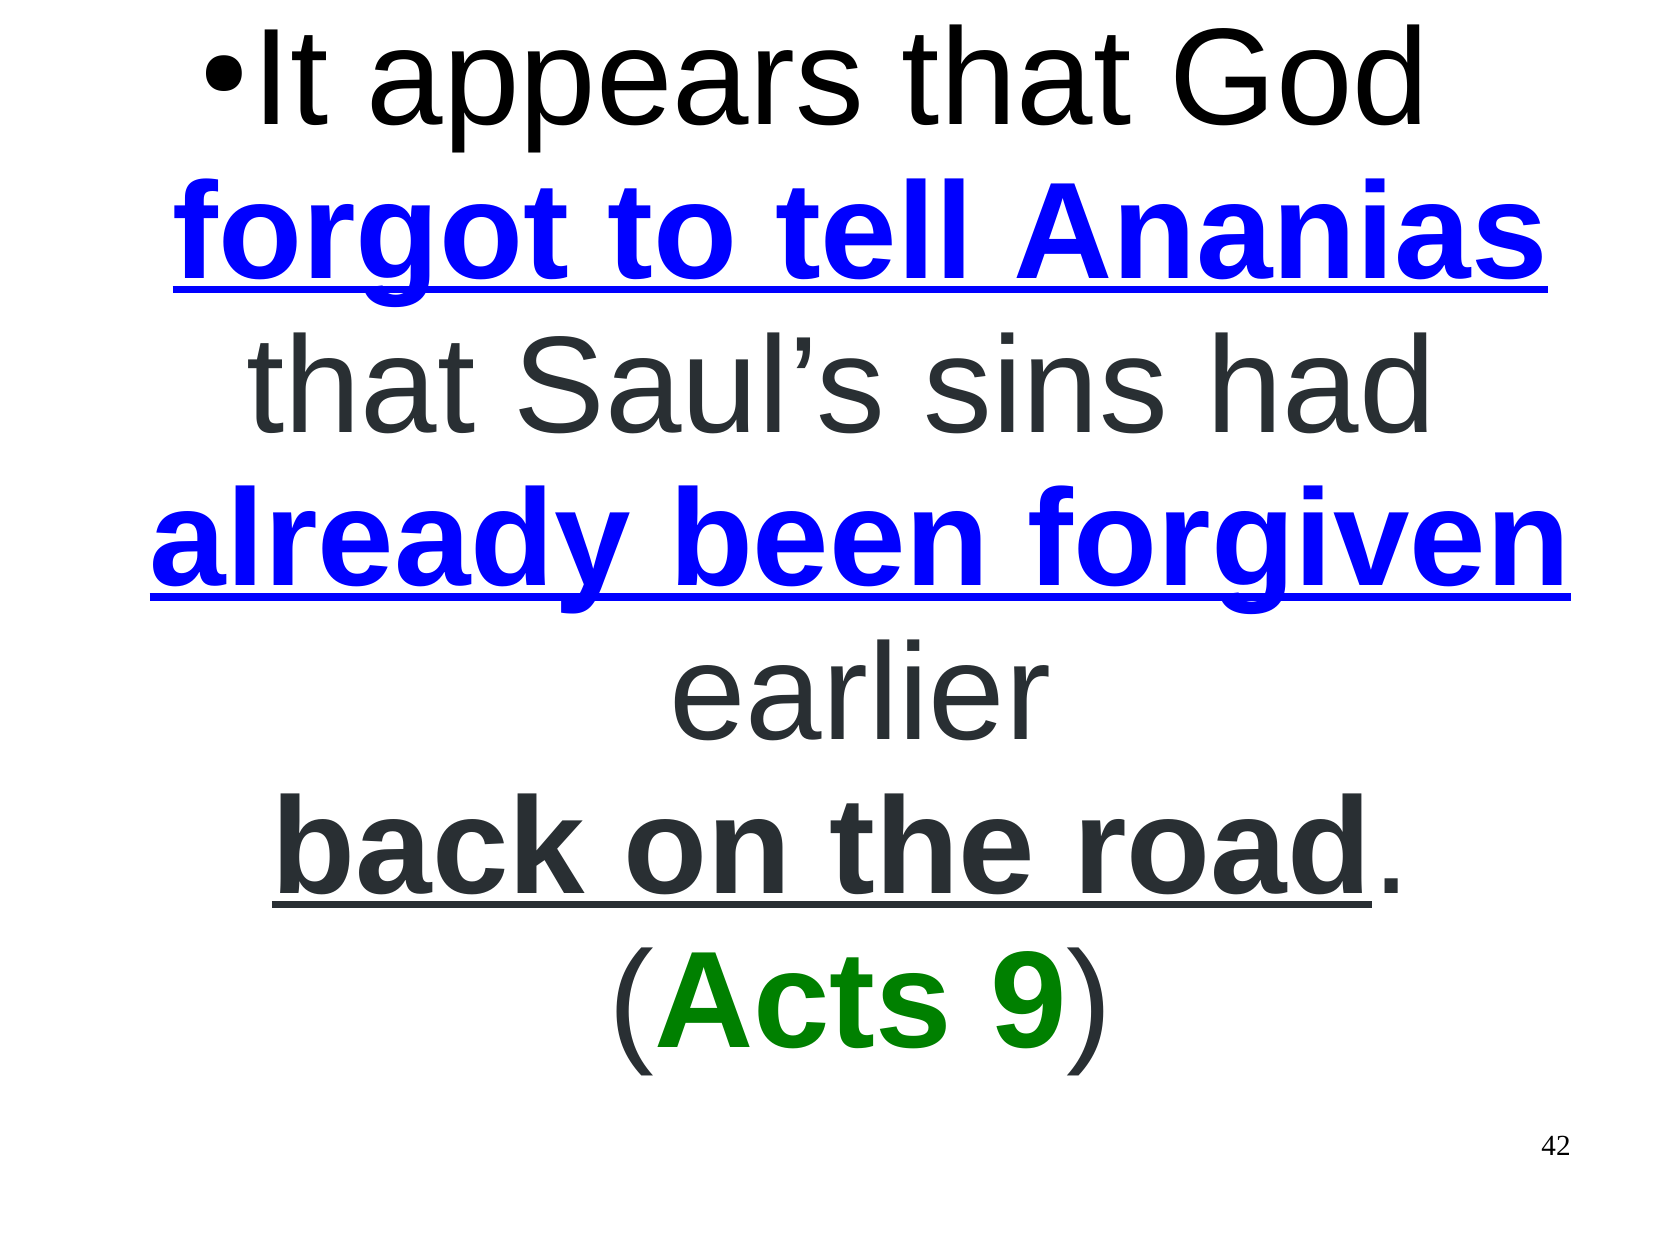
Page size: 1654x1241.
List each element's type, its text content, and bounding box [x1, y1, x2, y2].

list It appears that God forgot to tell Ananias that Saul’s sins had already been forgiven earlier back on the road. (Acts 9) [0, 0, 1651, 1238]
